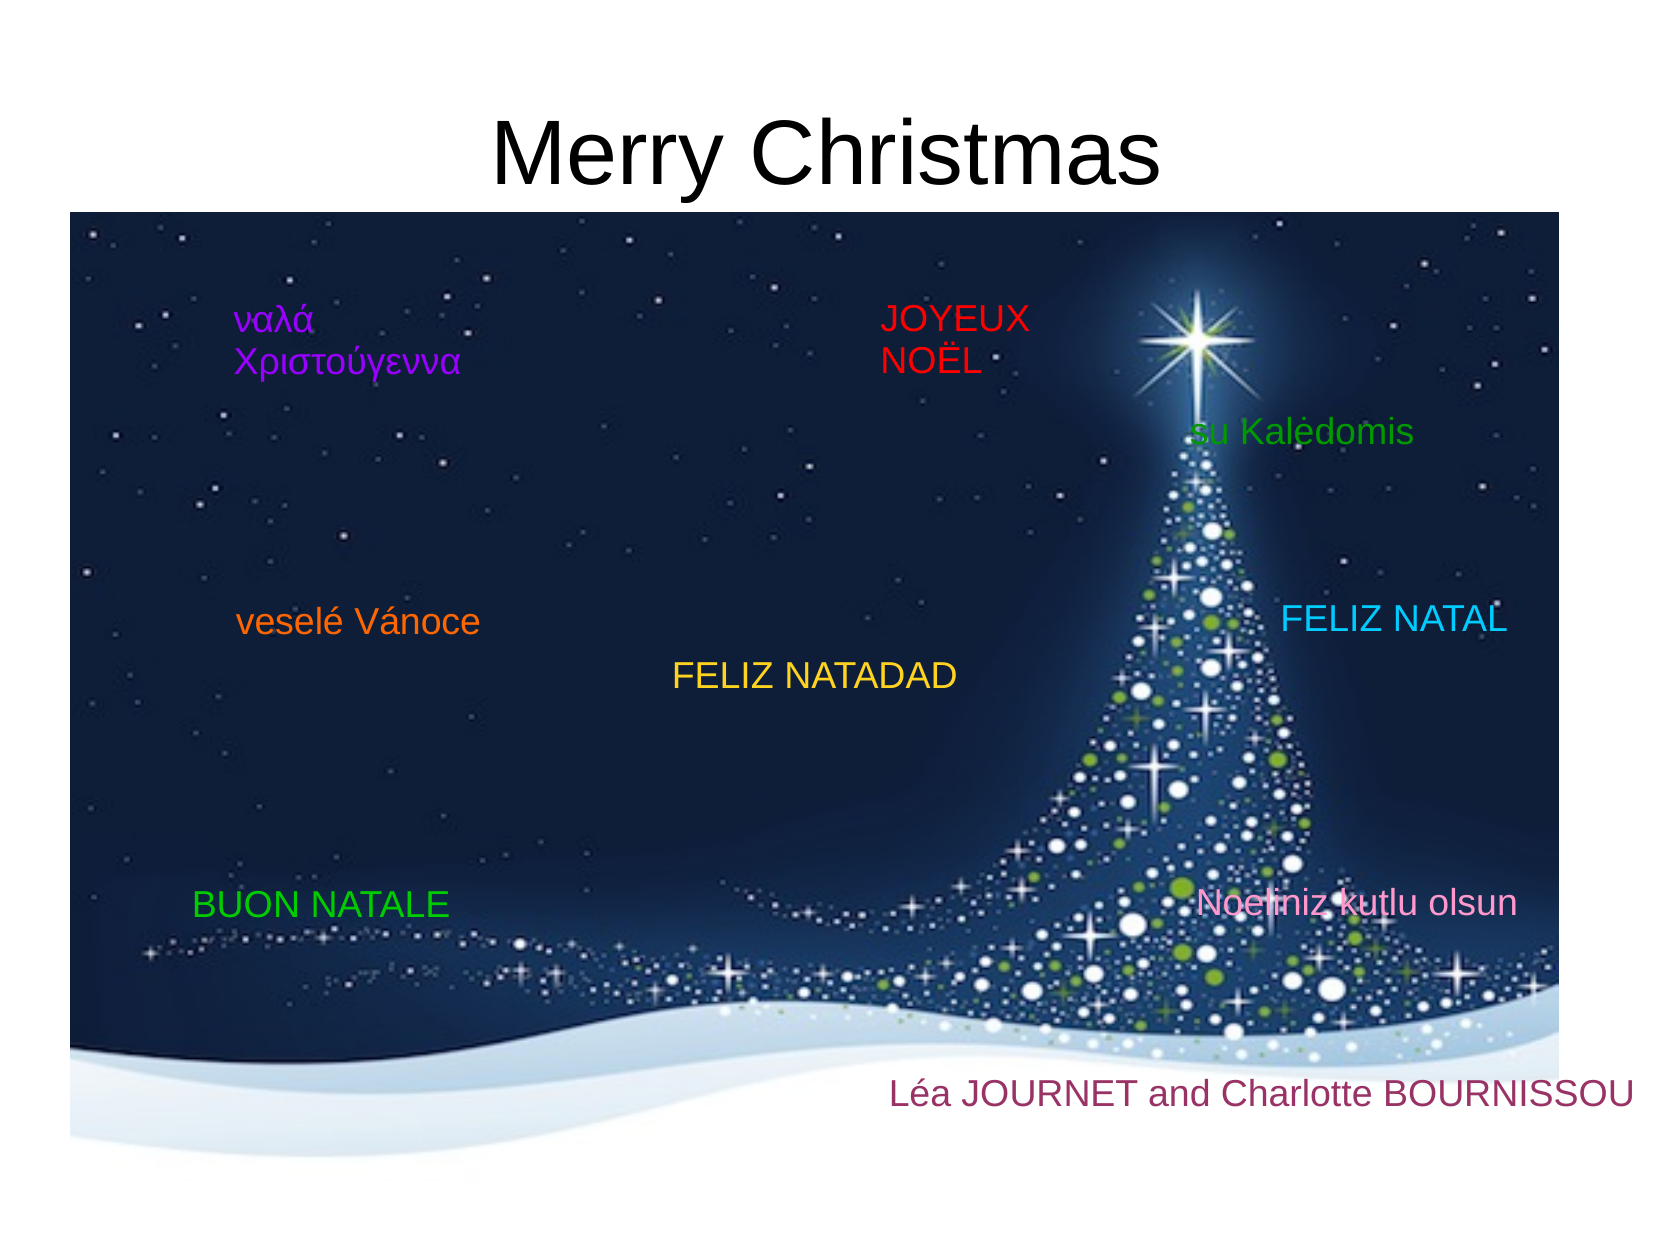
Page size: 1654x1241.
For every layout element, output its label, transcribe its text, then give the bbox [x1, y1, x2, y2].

text_box Léa JOURNET and Charlotte BOURNISSOU [874, 1065, 1651, 1123]
text_box Noeliniz kutlu olsun [1181, 874, 1533, 931]
text_box BUON NATALE [177, 876, 467, 934]
text_box JOYEUX NOËL [865, 290, 1158, 348]
text_box FELIZ NATAL [1265, 590, 1524, 648]
text_box su Kalėdomis [1174, 403, 1430, 567]
text_box ναλά Χριστούγεννα [218, 290, 567, 390]
title Merry Christmas [82, 49, 1571, 257]
picture [70, 212, 1559, 1182]
text_box veselé Vánoce [221, 592, 497, 650]
